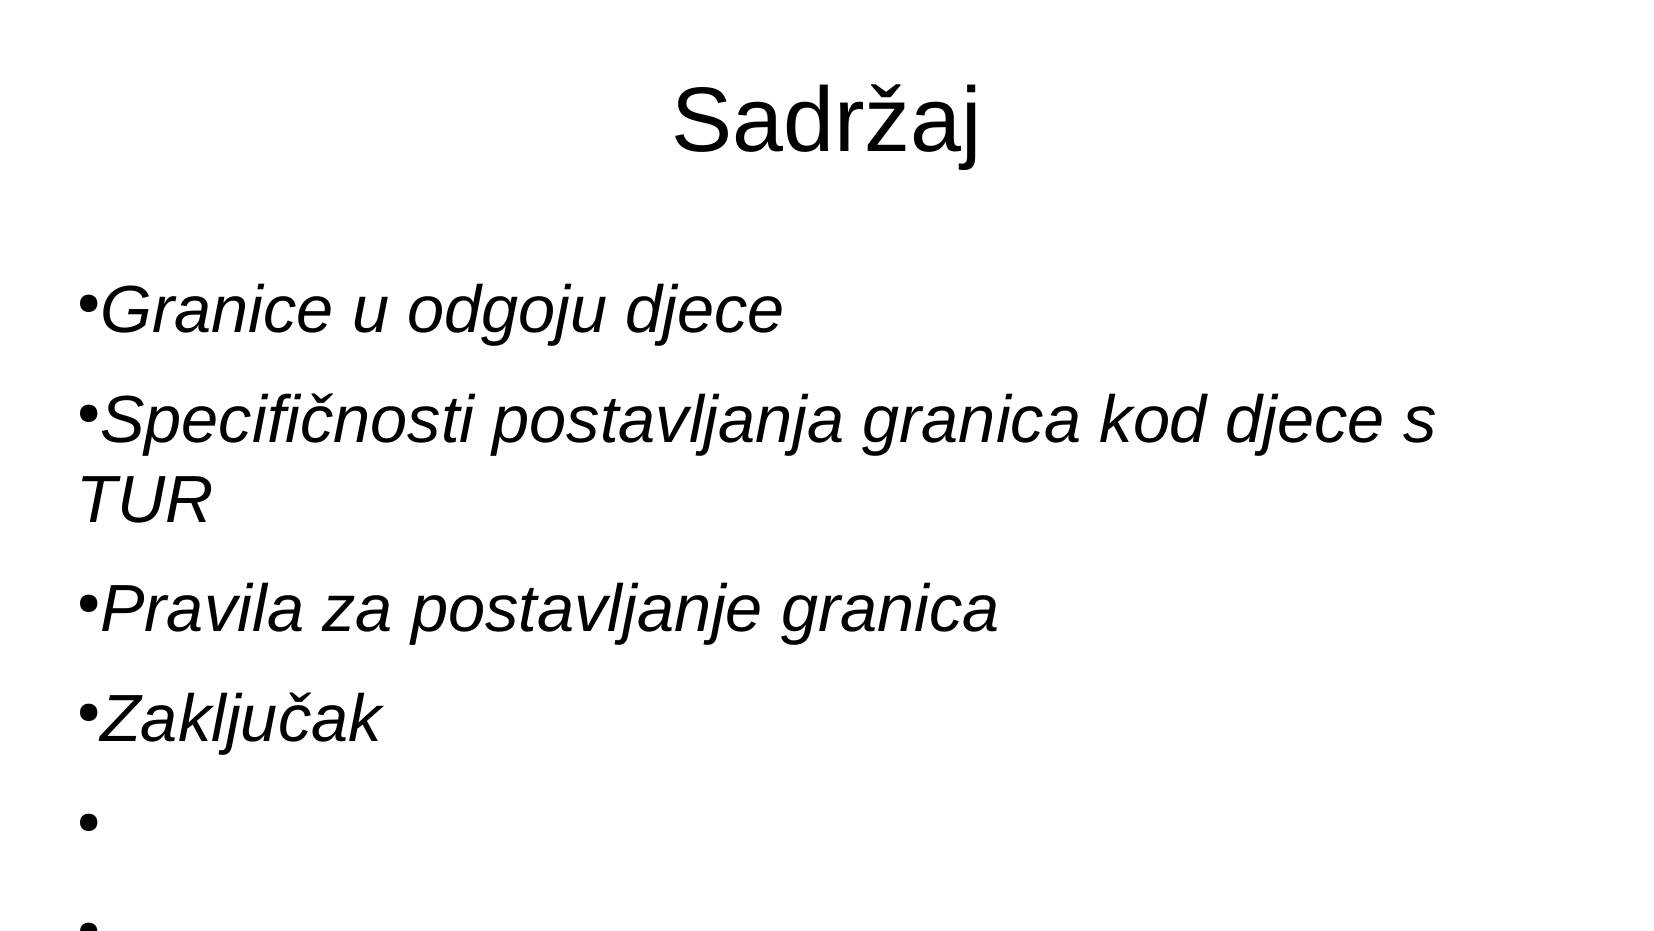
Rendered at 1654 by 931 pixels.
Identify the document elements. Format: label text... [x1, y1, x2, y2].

title Sadržaj [82, 37, 1571, 193]
list Granice u odgoju djece Specifičnosti postavljanja granica kod djece s TUR Pravila za postavljanje granica Zaključak [76, 265, 1565, 806]
